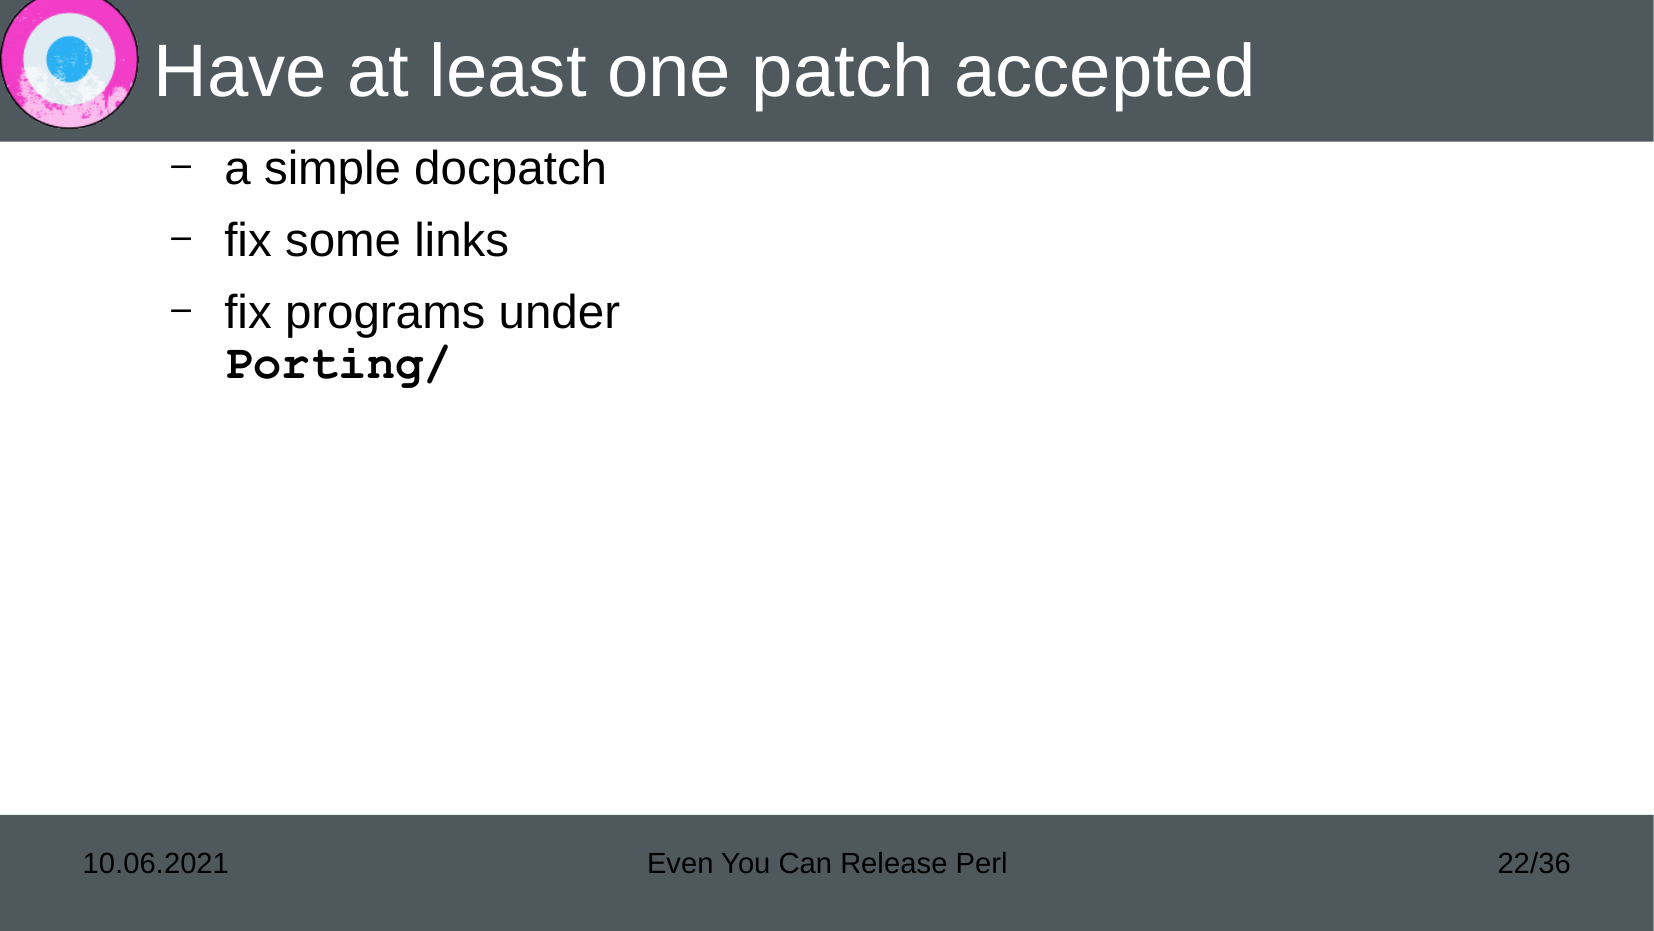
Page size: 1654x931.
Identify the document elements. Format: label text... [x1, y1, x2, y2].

picture [0, 0, 228, 148]
list a simple docpatch fix some links fix programs under Porting/ [82, 141, 809, 815]
title Have at least one patch accepted [153, 5, 1654, 136]
